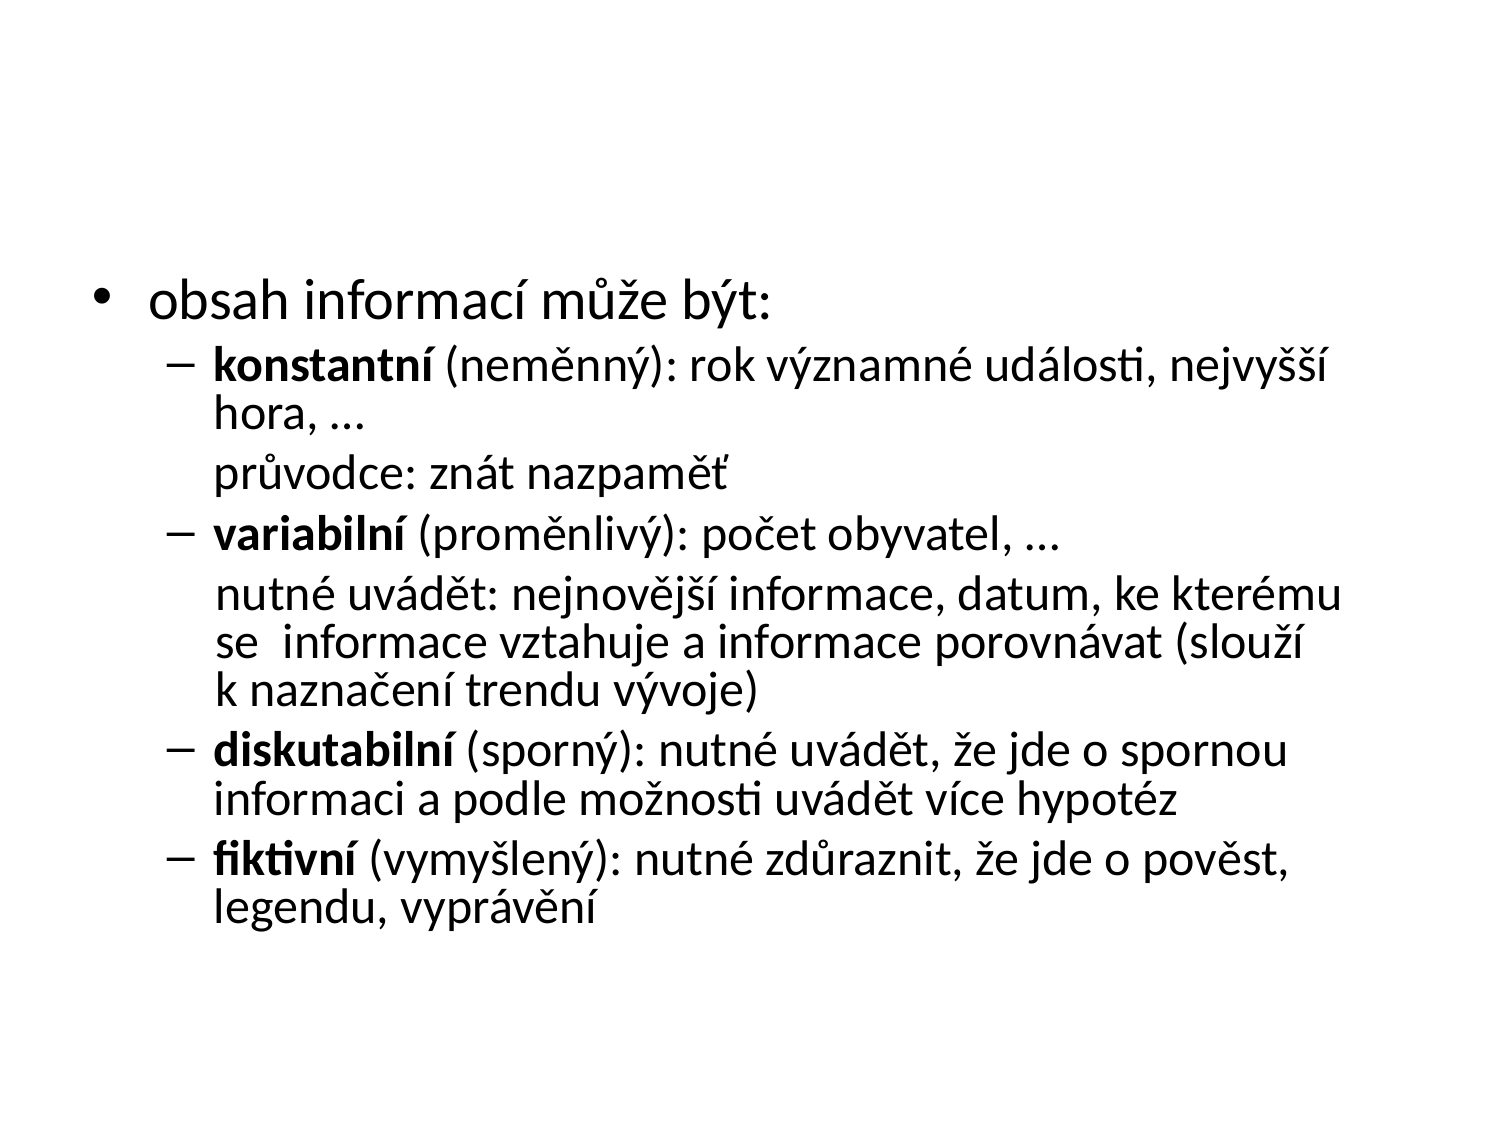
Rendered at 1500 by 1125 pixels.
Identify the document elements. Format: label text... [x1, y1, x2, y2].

list obsah informací může být: konstantní (neměnný): rok významné události, nejvyšší hora, … průvodce: znát nazpaměť variabilní (proměnlivý): počet obyvatel, … nutné uvádět: nejnovější informace, datum, ke kterému se informace vztahuje a informace porovnávat (slouží k naznačení trendu vývoje) diskutabilní (sporný): nutné uvádět, že jde o spornou informaci a podle možnosti uvádět více hypotéz fiktivní (vymyšlený): nutné zdůraznit, že jde o pověst, legendu, vyprávění [76, 267, 1427, 1010]
